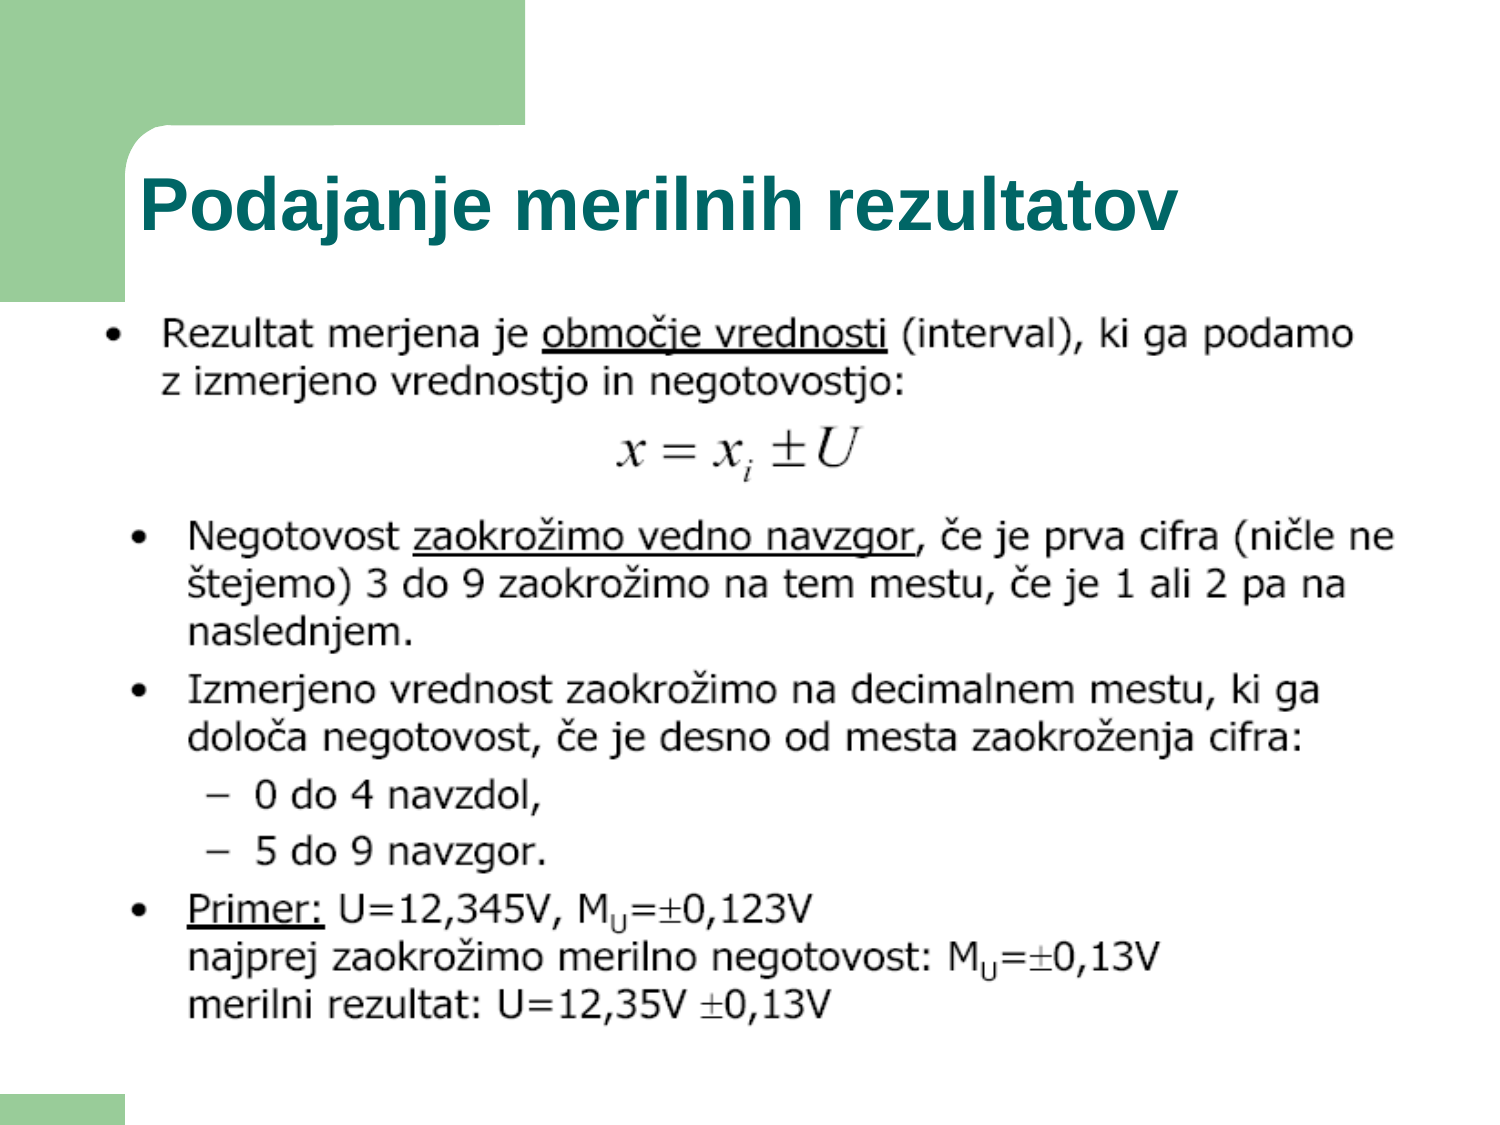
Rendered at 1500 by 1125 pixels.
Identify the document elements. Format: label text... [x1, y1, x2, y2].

title Podajanje merilnih rezultatov [124, 89, 1401, 254]
text_box [0, 302, 1500, 1095]
